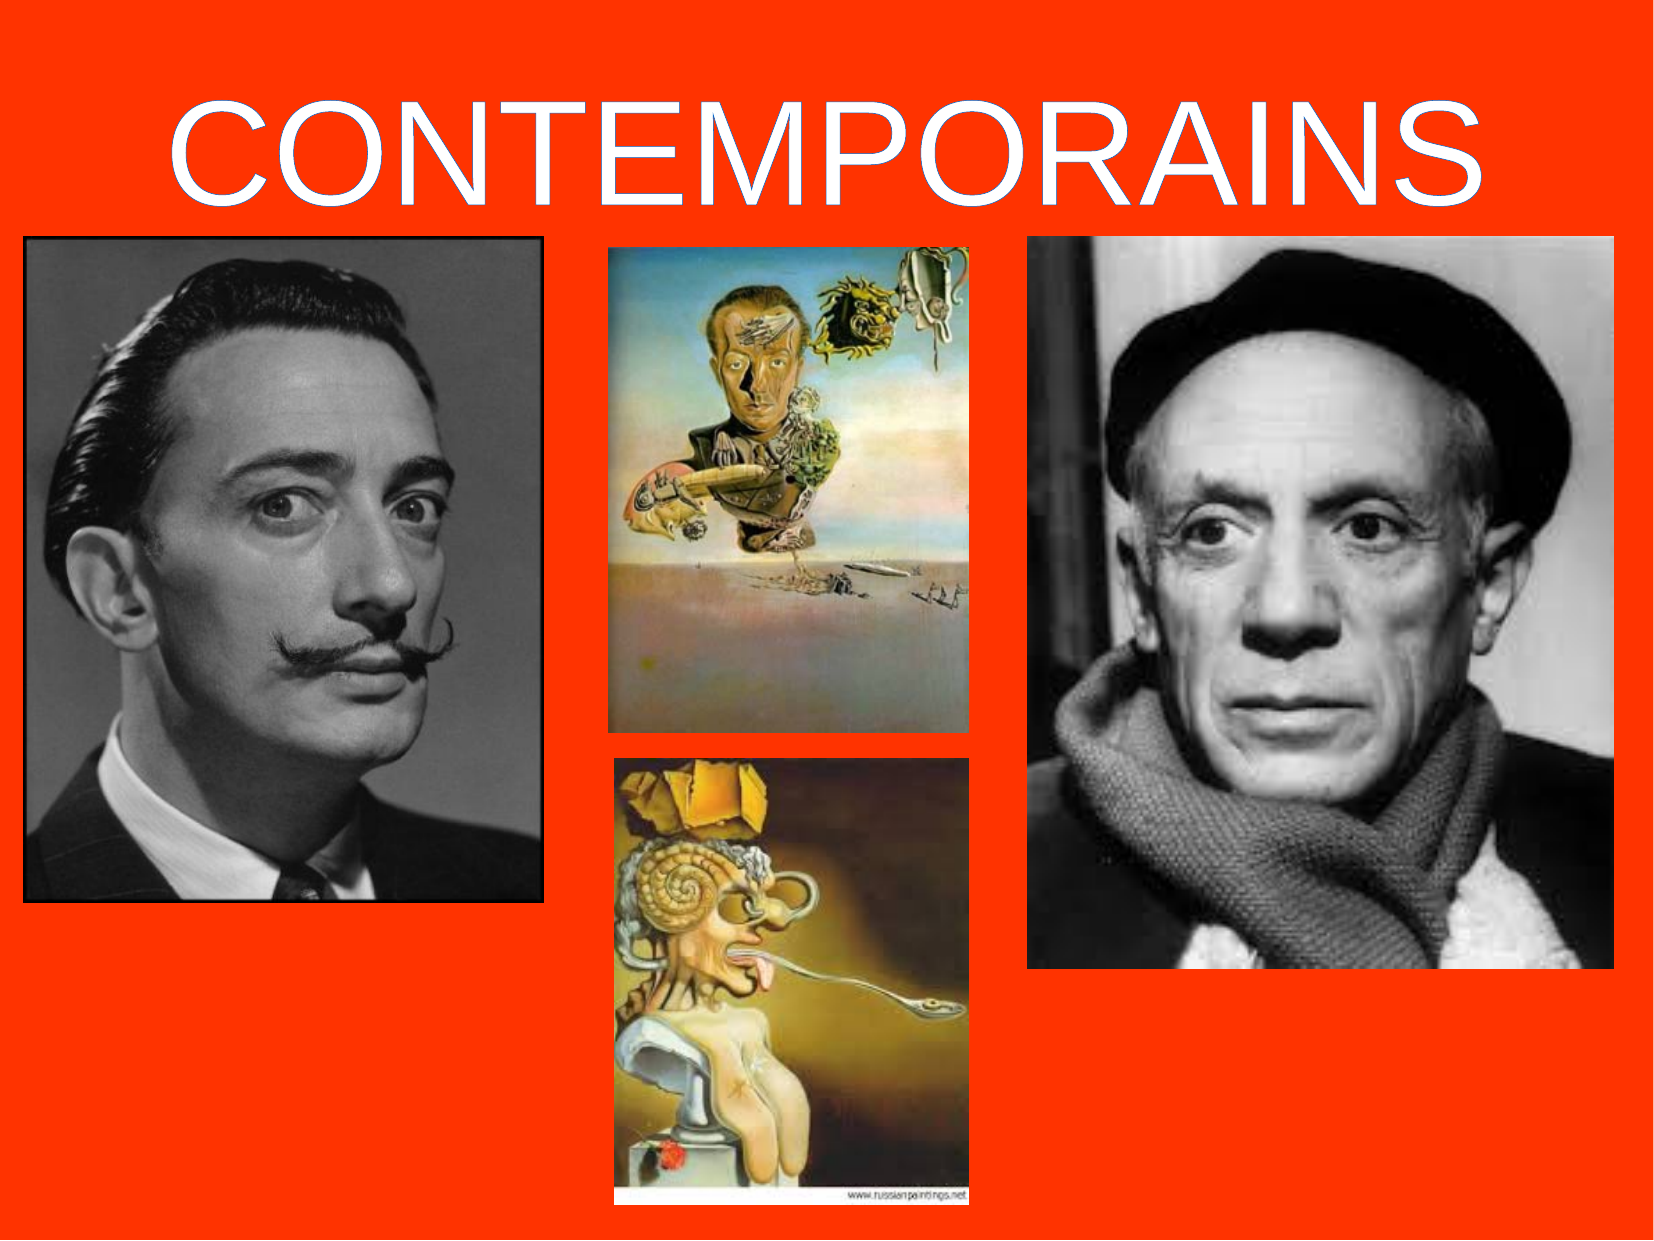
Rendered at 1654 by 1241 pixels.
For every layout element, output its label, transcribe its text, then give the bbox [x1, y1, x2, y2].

picture [608, 247, 969, 733]
picture [1027, 236, 1614, 969]
picture [614, 758, 969, 1205]
picture [23, 236, 544, 903]
title CONTEMPORAINS [82, 49, 1571, 257]
